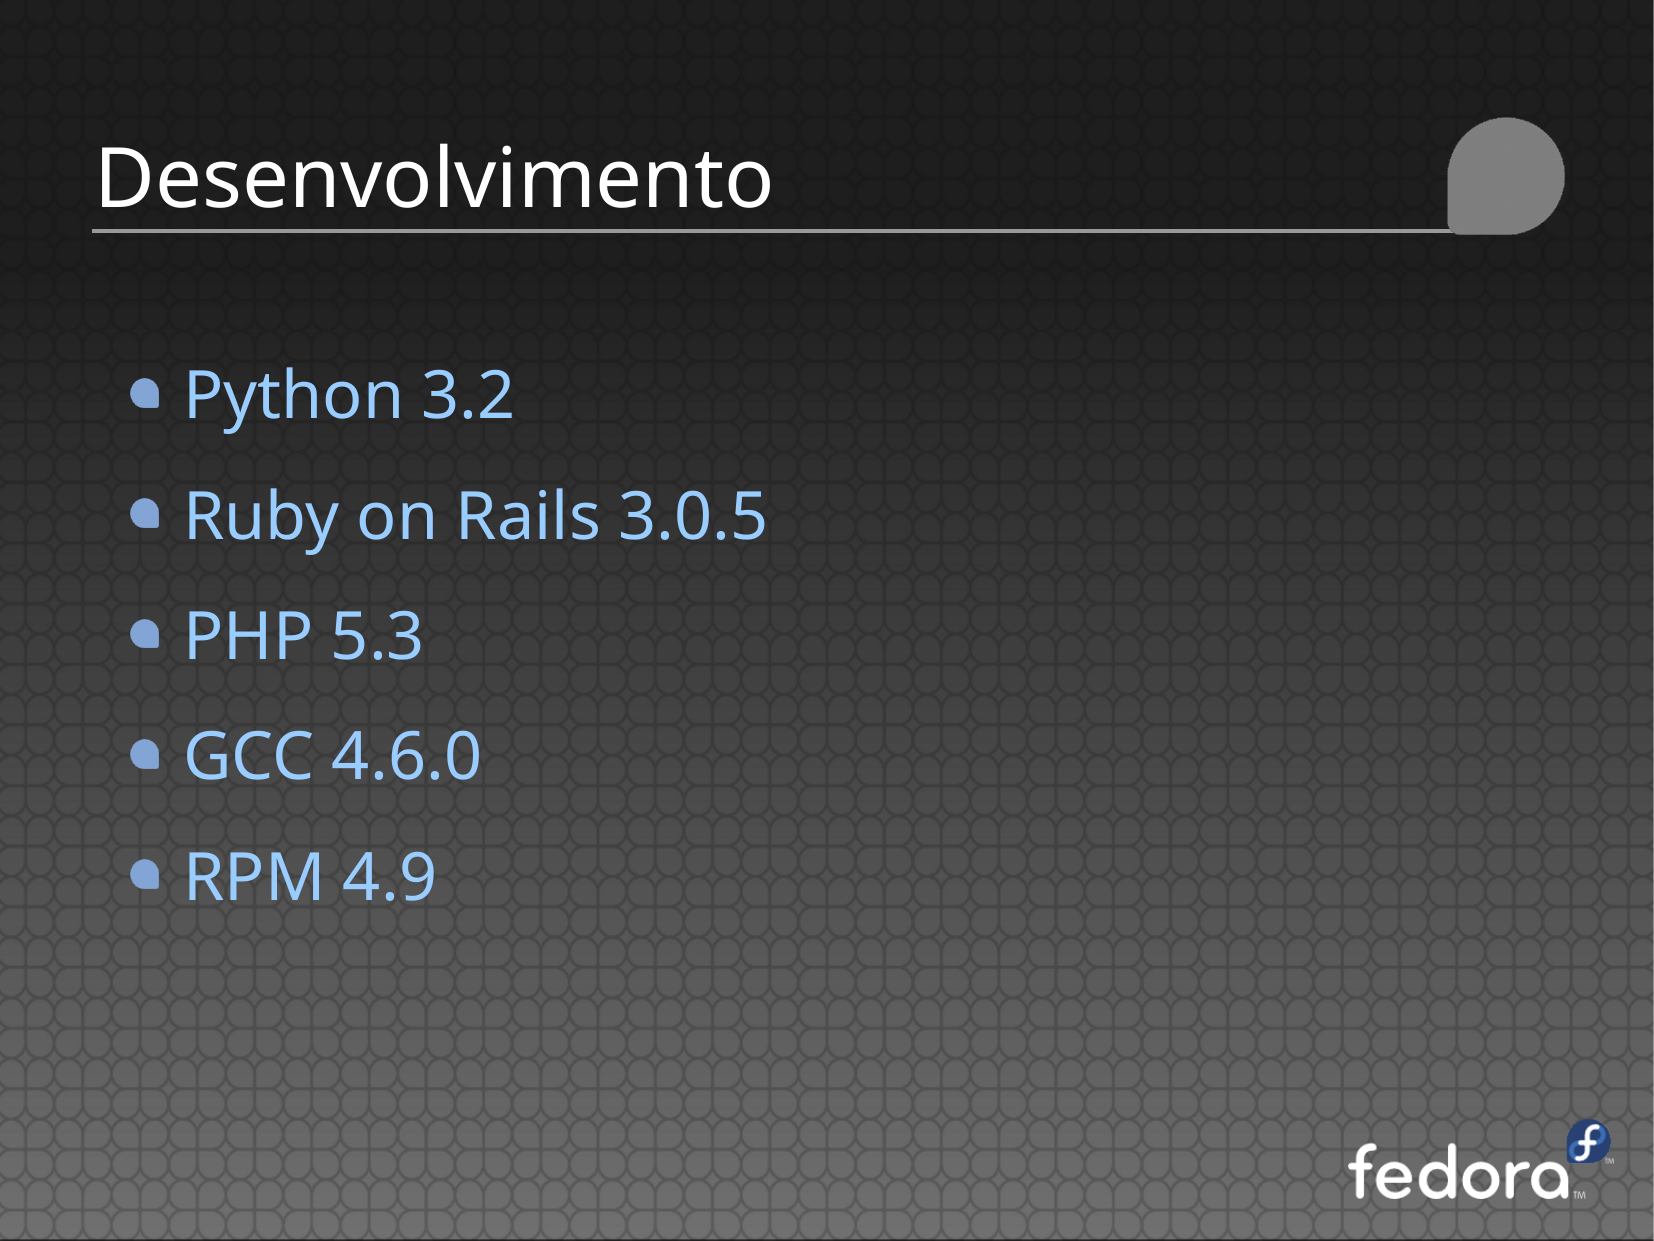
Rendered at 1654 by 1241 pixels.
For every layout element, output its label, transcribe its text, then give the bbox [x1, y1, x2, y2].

picture [0, 0, 1654, 1241]
title Desenvolvimento [94, 100, 1426, 251]
list Python 3.2 Ruby on Rails 3.0.5 PHP 5.3 GCC 4.6.0 RPM 4.9 [112, 227, 1501, 1163]
